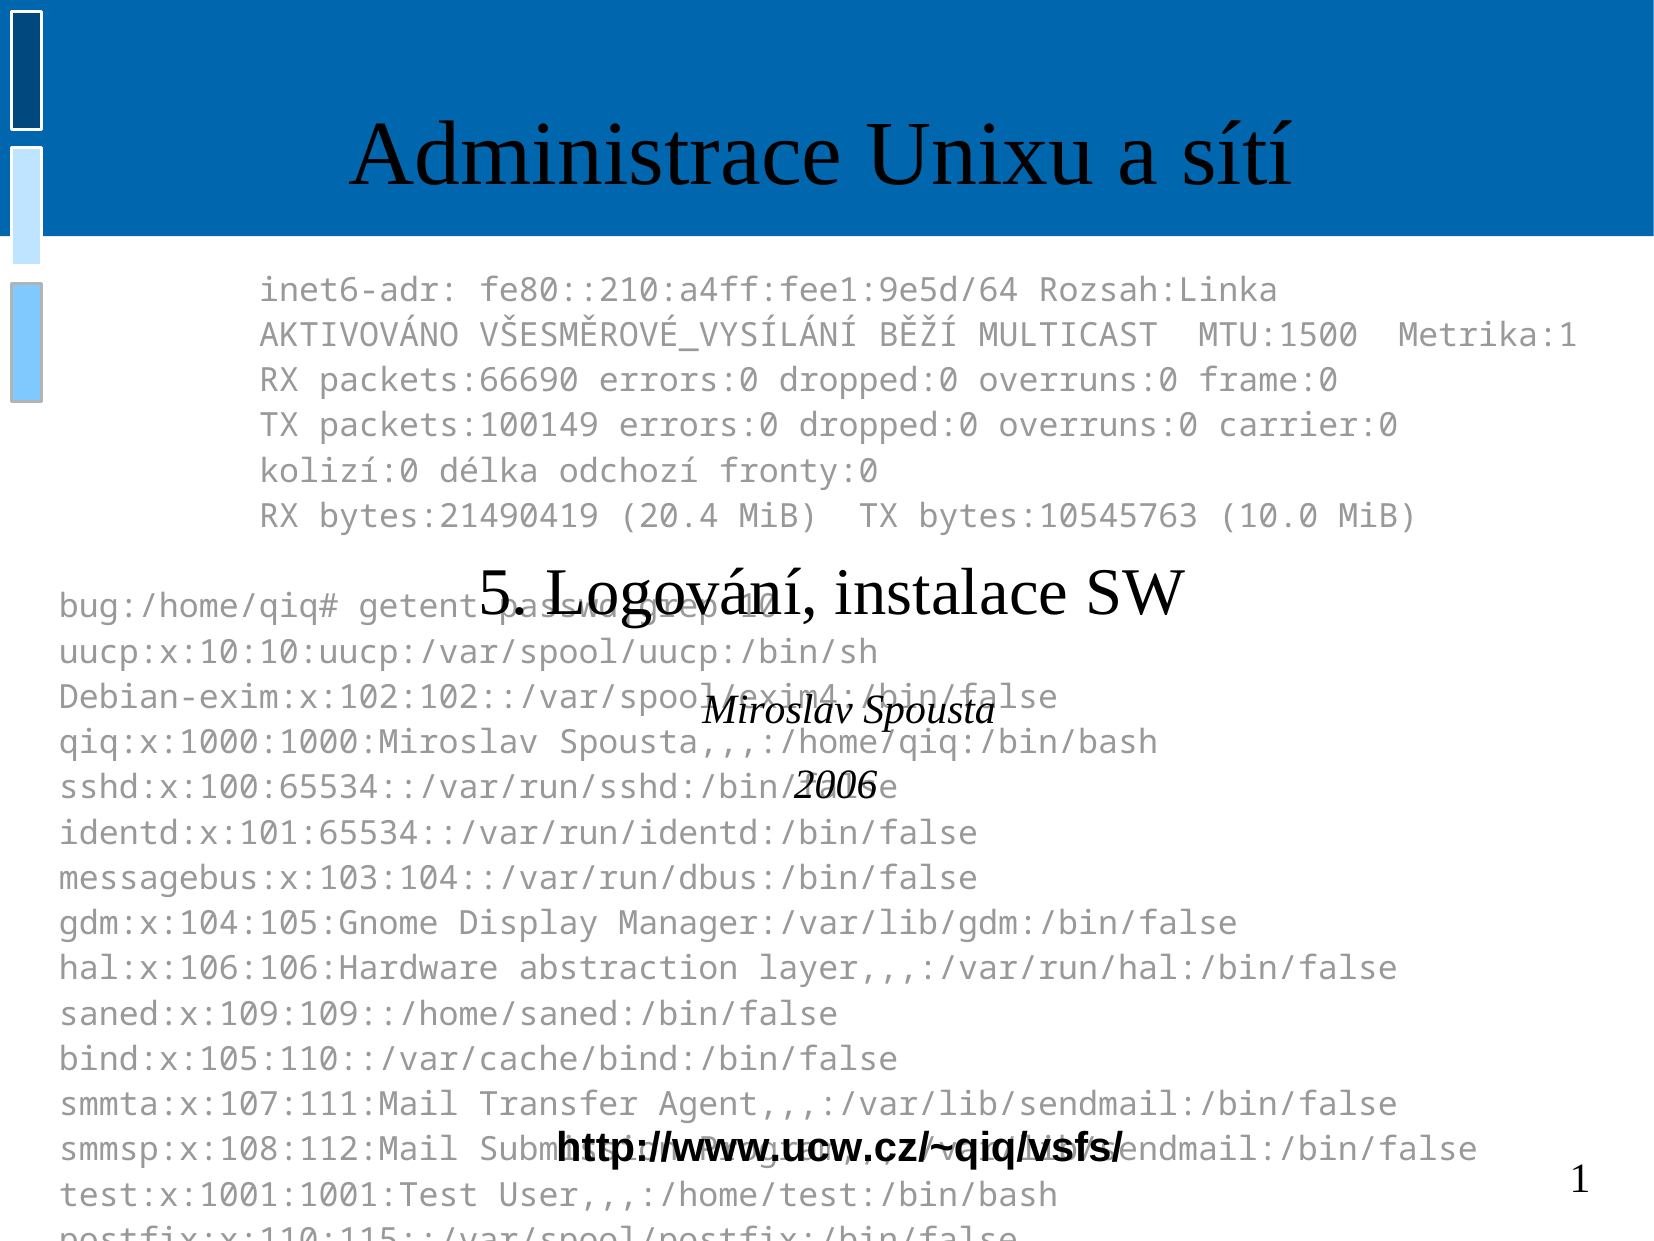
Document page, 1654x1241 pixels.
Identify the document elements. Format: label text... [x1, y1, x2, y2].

text_box Miroslav Spousta [409, 684, 1289, 735]
title Administrace Unixu a sítí [115, 49, 1528, 257]
text_box 5. Logování, instalace SW [478, 555, 1188, 636]
text_box http://www.ucw.cz/~qiq/vsfs/ [498, 1121, 1182, 1172]
text_box 2006 [793, 761, 886, 812]
text_box inet6-adr: fe80::210:a4ff:fee1:9e5d/64 Rozsah:Linka AKTIVOVÁNO VŠESMĚROVÉ_VYSÍLÁNÍ BĚŽÍ MULTICAST MTU:1500 Metrika:1 RX packets:66690 errors:0 dropped:0 overruns:0 frame:0 TX packets:100149 errors:0 dropped:0 overruns:0 carrier:0 kolizí:0 délka odchozí fronty:0 RX bytes:21490419 (20.4 MiB) TX bytes:10545763 (10.0 MiB) bug:/home/qiq# getent passwd|grep 10 uucp:x:10:10:uucp:/var/spool/uucp:/bin/sh Debian-exim:x:102:102::/var/spool/exim4:/bin/false qiq:x:1000:1000:Miroslav Spousta,,,:/home/qiq:/bin/bash sshd:x:100:65534::/var/run/sshd:/bin/false identd:x:101:65534::/var/run/identd:/bin/false messagebus:x:103:104::/var/run/dbus:/bin/false gdm:x:104:105:Gnome Display Manager:/var/lib/gdm:/bin/false hal:x:106:106:Hardware abstraction layer,,,:/var/run/hal:/bin/false saned:x:109:109::/home/saned:/bin/false bind:x:105:110::/var/cache/bind:/bin/false smmta:x:107:111:Mail Transfer Agent,,,:/var/lib/sendmail:/bin/false smmsp:x:108:112:Mail Submission Program,,,:/var/lib/sendmail:/bin/false test:x:1001:1001:Test User,,,:/home/test:/bin/bash postfix:x:110:115::/var/spool/postfix:/bin/false [59, 265, 1625, 1241]
